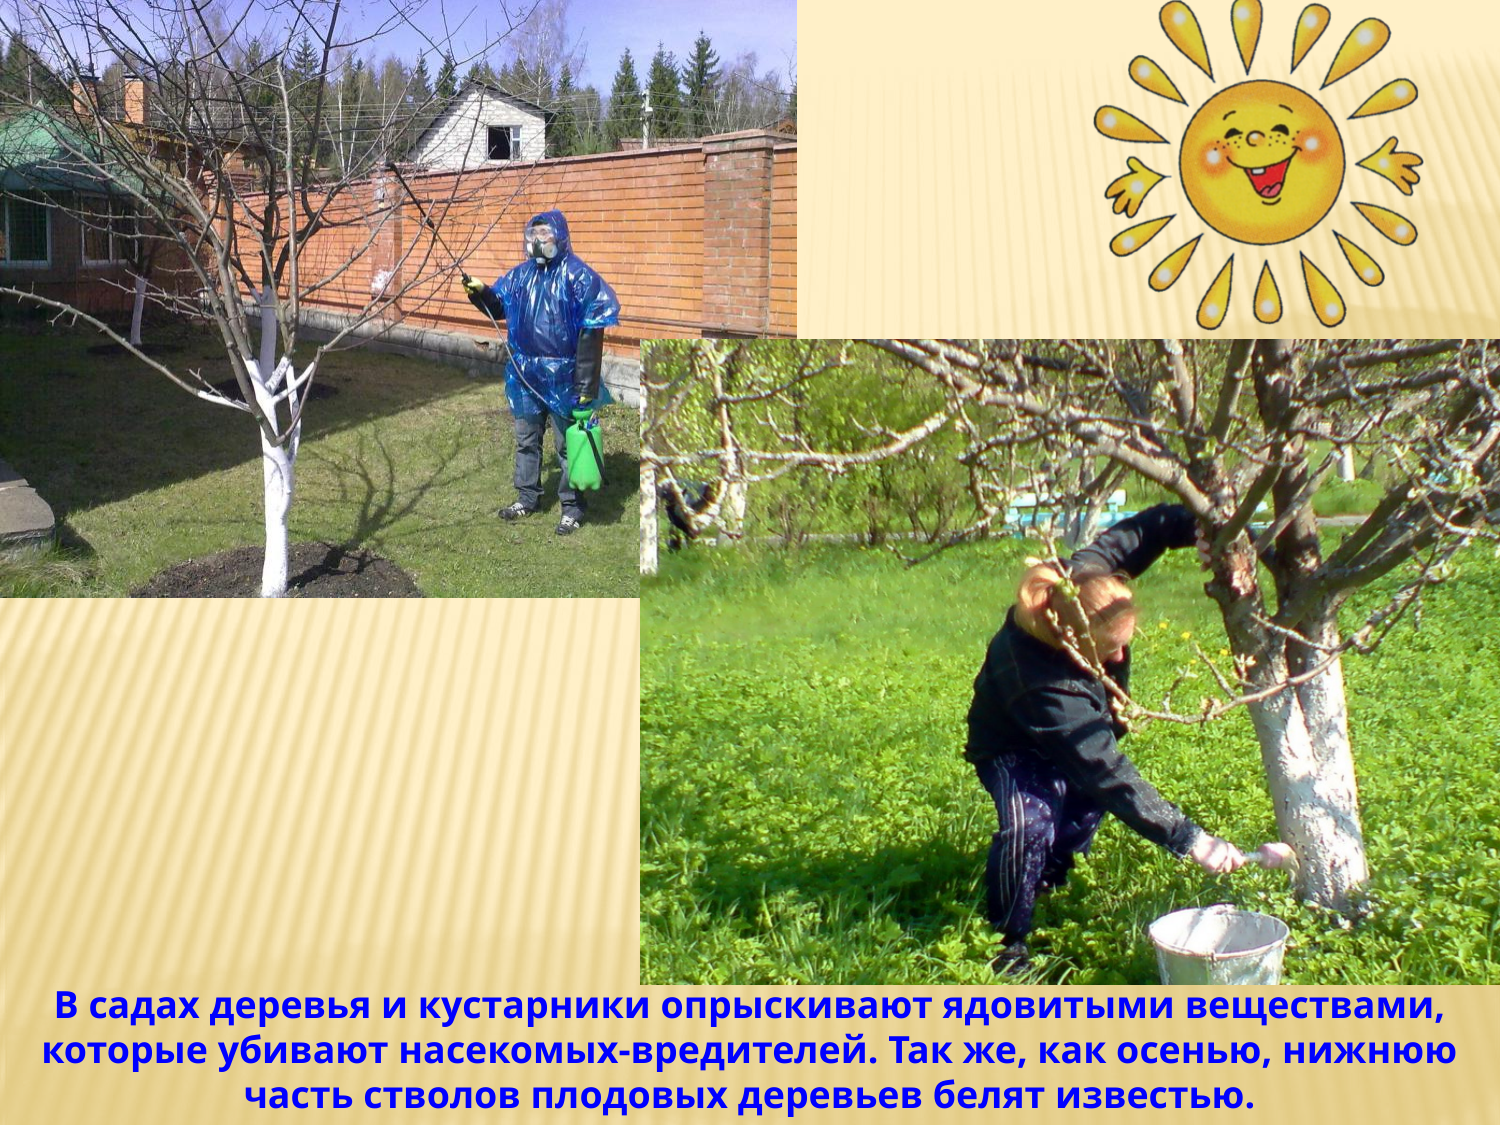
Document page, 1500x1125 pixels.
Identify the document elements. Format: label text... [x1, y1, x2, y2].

text_box В садах деревья и кустарники опрыскивают ядовитыми веществами, которые убивают насекомых-вредителей. Так же, как осенью, нижнюю часть стволов плодовых деревьев белят известью. [0, 973, 1500, 1124]
picture [0, 0, 1500, 985]
